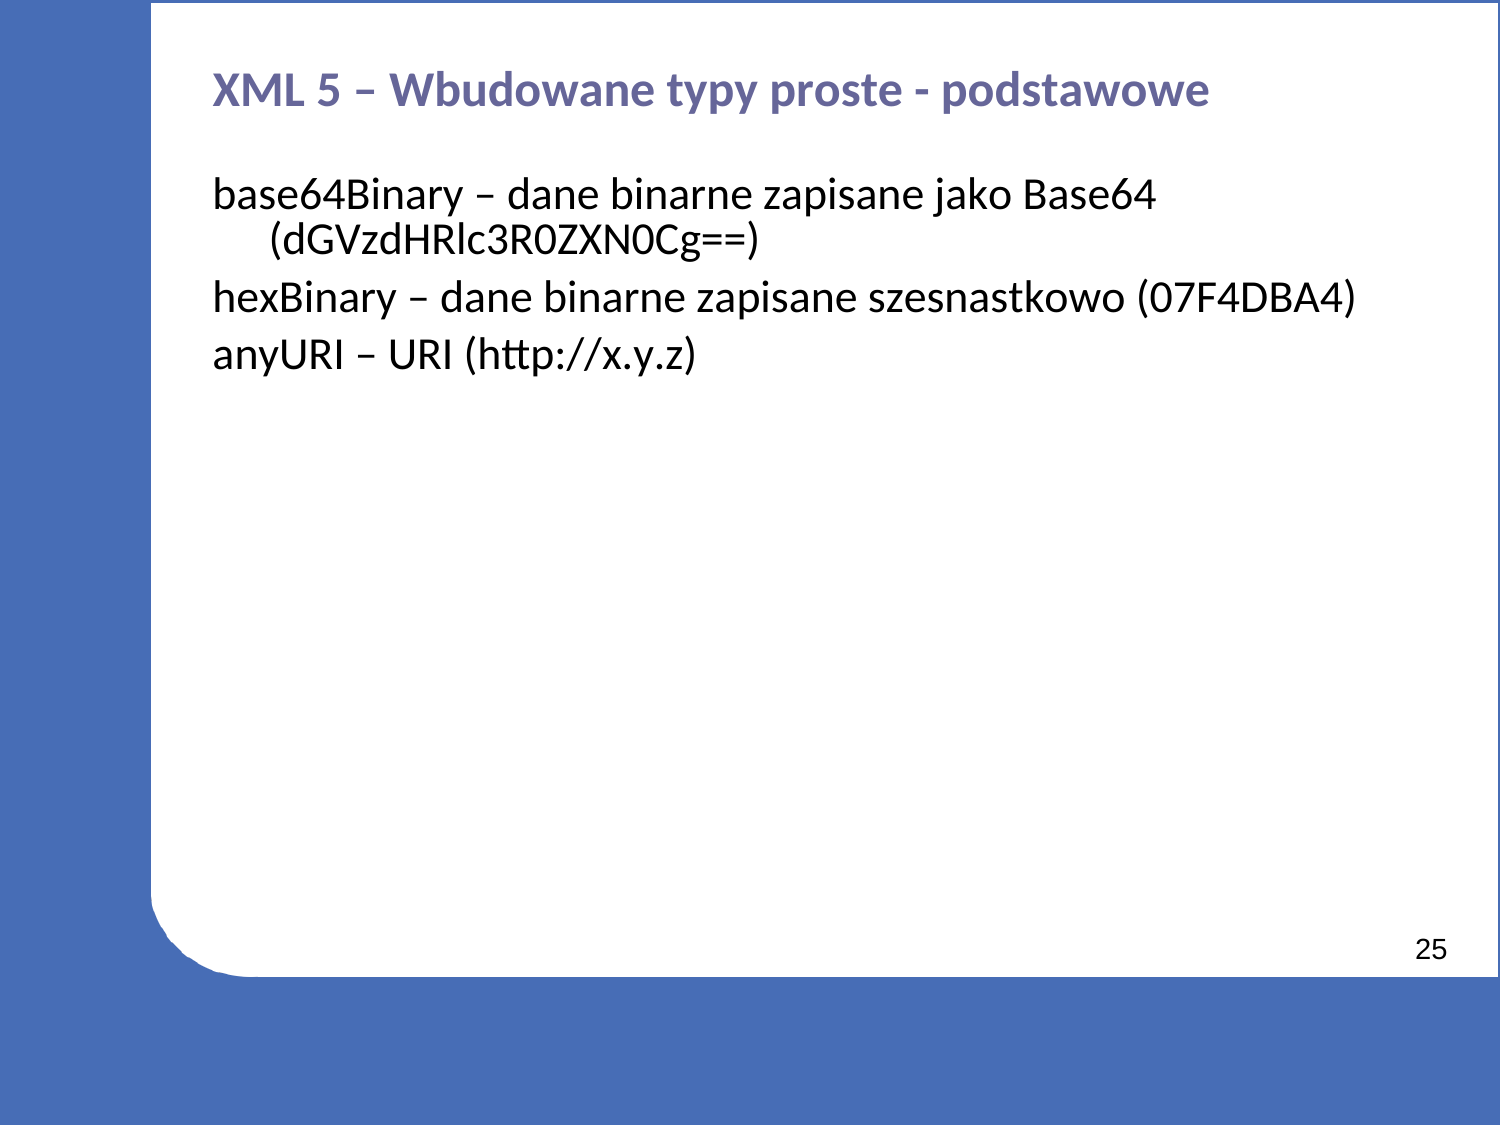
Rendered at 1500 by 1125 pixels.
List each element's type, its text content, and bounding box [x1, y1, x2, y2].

picture [0, 0, 1500, 1125]
title XML 5 – Wbudowane typy proste - podstawowe [212, 24, 1447, 164]
list base64Binary – dane binarne zapisane jako Base64 (dGVzdHRlc3R0ZXN0Cg==) hexBinary – dane binarne zapisane szesnastkowo (07F4DBA4) anyURI – URI (http://x.y.z) [212, 174, 1448, 911]
